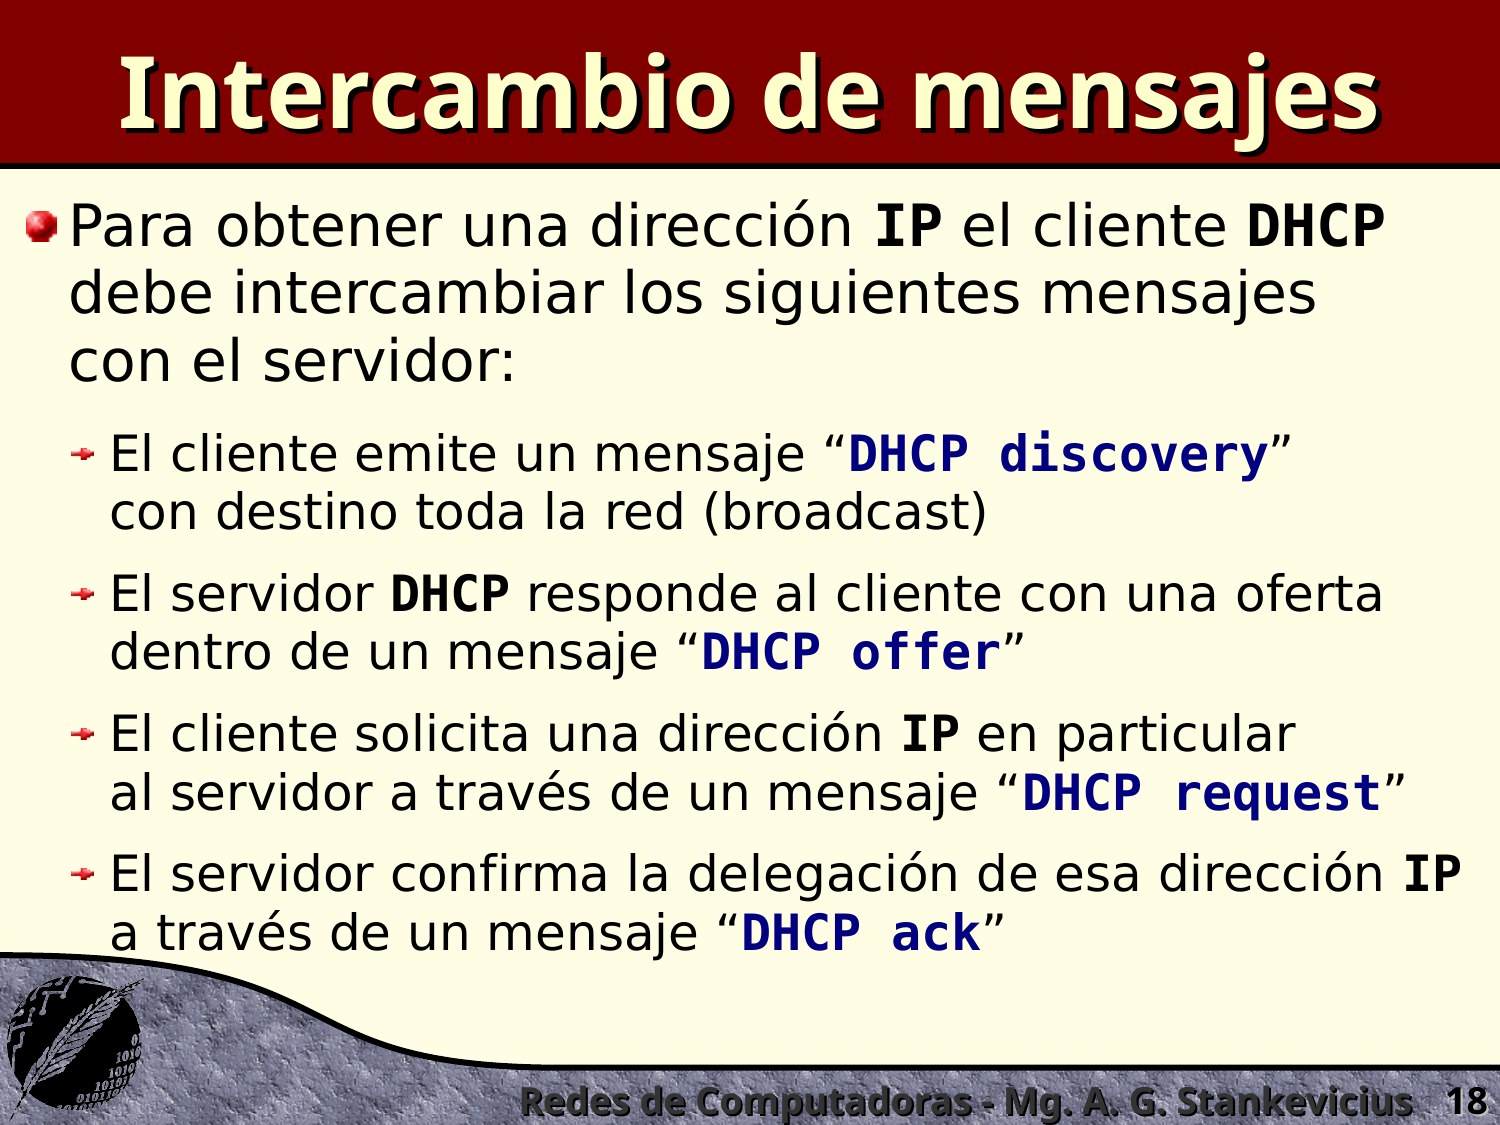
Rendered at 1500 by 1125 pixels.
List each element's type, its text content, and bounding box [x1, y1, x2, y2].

picture [0, 959, 1500, 1125]
list Para obtener una dirección IP el cliente DHCP debe intercambiar los siguientes mensajes con el servidor: El cliente emite un mensaje “DHCP discovery” con destino toda la red (broadcast) El servidor DHCP responde al cliente con una oferta dentro de un mensaje “DHCP offer” El cliente solicita una dirección IP en particular al servidor a través de un mensaje “DHCP request” El servidor confirma la delegación de esa dirección IP a través de un mensaje “DHCP ack” [11, 192, 1486, 962]
title Intercambio de mensajes [15, 5, 1485, 160]
picture [1047, 1100, 1054, 1110]
picture [790, 1100, 795, 1110]
